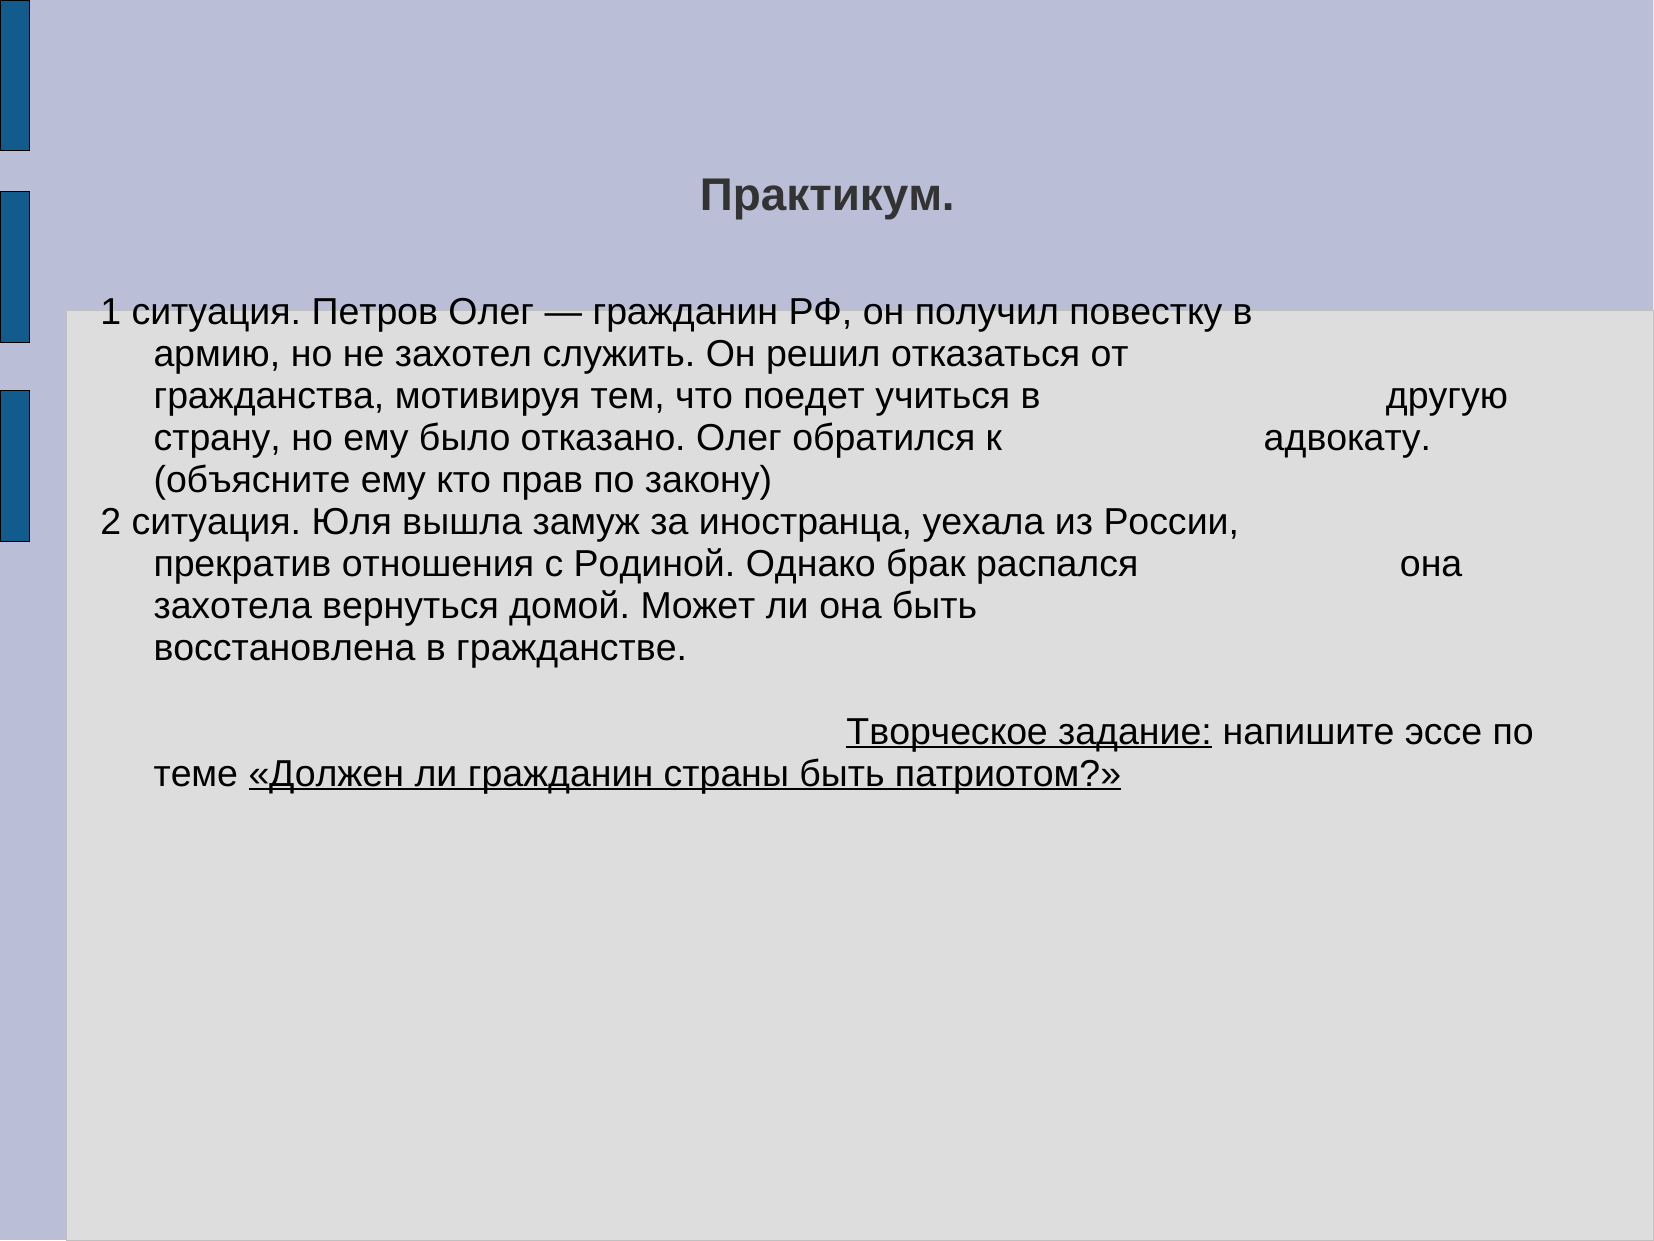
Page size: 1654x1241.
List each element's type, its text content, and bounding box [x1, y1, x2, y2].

title Практикум. [121, 91, 1534, 290]
list 1 ситуация. Петров Олег — гражданин РФ, он получил повестку в армию, но не захотел служить. Он решил отказаться от гражданства, мотивируя тем, что поедет учиться в другую страну, но ему было отказано. Олег обратился к адвокату. (объясните ему кто прав по закону) 2 ситуация. Юля вышла замуж за иностранца, уехала из России, прекратив отношения с Родиной. Однако брак распался она захотела вернуться домой. Может ли она быть восстановлена в гражданстве. Творческое задание: напишите эссе по теме «Должен ли гражданин страны быть патриотом?» [82, 290, 1571, 1093]
